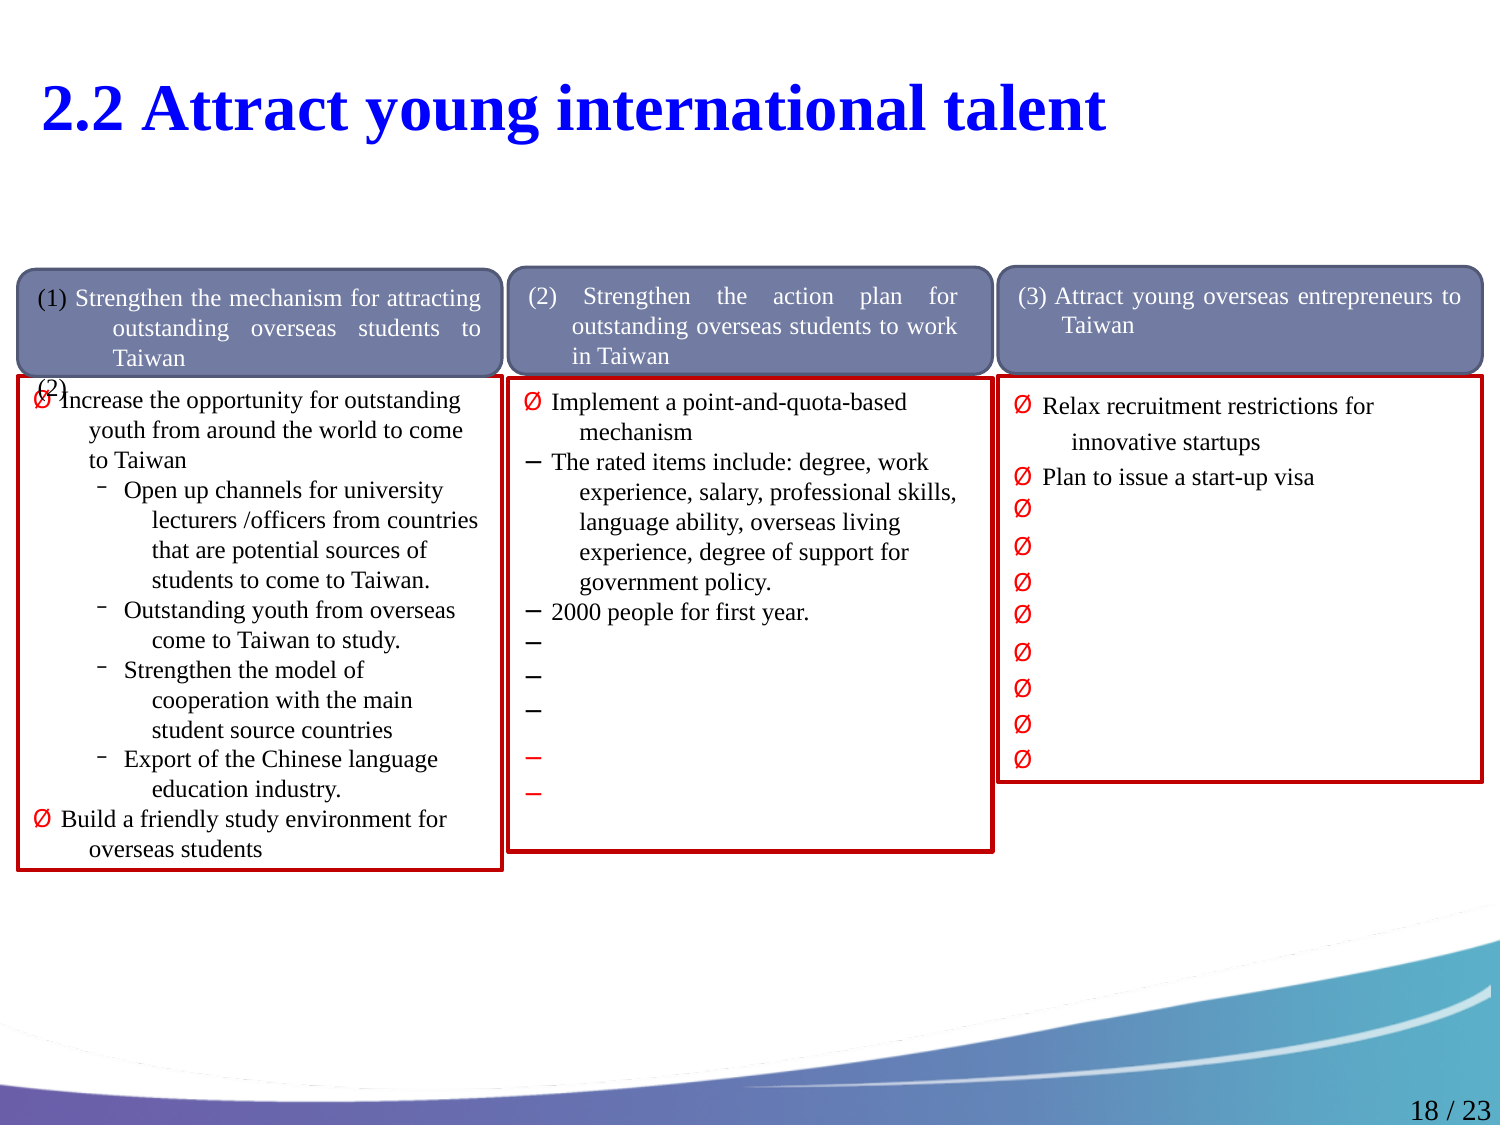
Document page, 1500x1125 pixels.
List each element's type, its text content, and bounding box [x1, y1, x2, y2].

text_box (3) Attract young overseas entrepreneurs to Taiwan [997, 266, 1483, 374]
text_box 2.2 Attract young international talent [0, 27, 1353, 180]
text_box Increase the opportunity for outstanding youth from around the world to come to Taiwan Open up channels for university lecturers /officers from countries that are potential sources of students to come to Taiwan. Outstanding youth from overseas come to Taiwan to study. Strengthen the model of cooperation with the main student source countries Export of the Chinese language education industry. Build a friendly study environment for overseas students [17, 376, 502, 846]
text_box Relax recruitment restrictions for innovative startups Plan to issue a start-up visa [998, 375, 1483, 781]
text_box Implement a point-and-quota-based mechanism The rated items include: degree, work experience, salary, professional skills, language ability, overseas living experience, degree of support for government policy. 2000 people for first year. [508, 378, 993, 845]
text_box (2) Strengthen the action plan for outstanding overseas students to work in Taiwan [508, 267, 993, 375]
text_box Strengthen the mechanism for attracting outstanding overseas students to Taiwan [17, 269, 502, 377]
